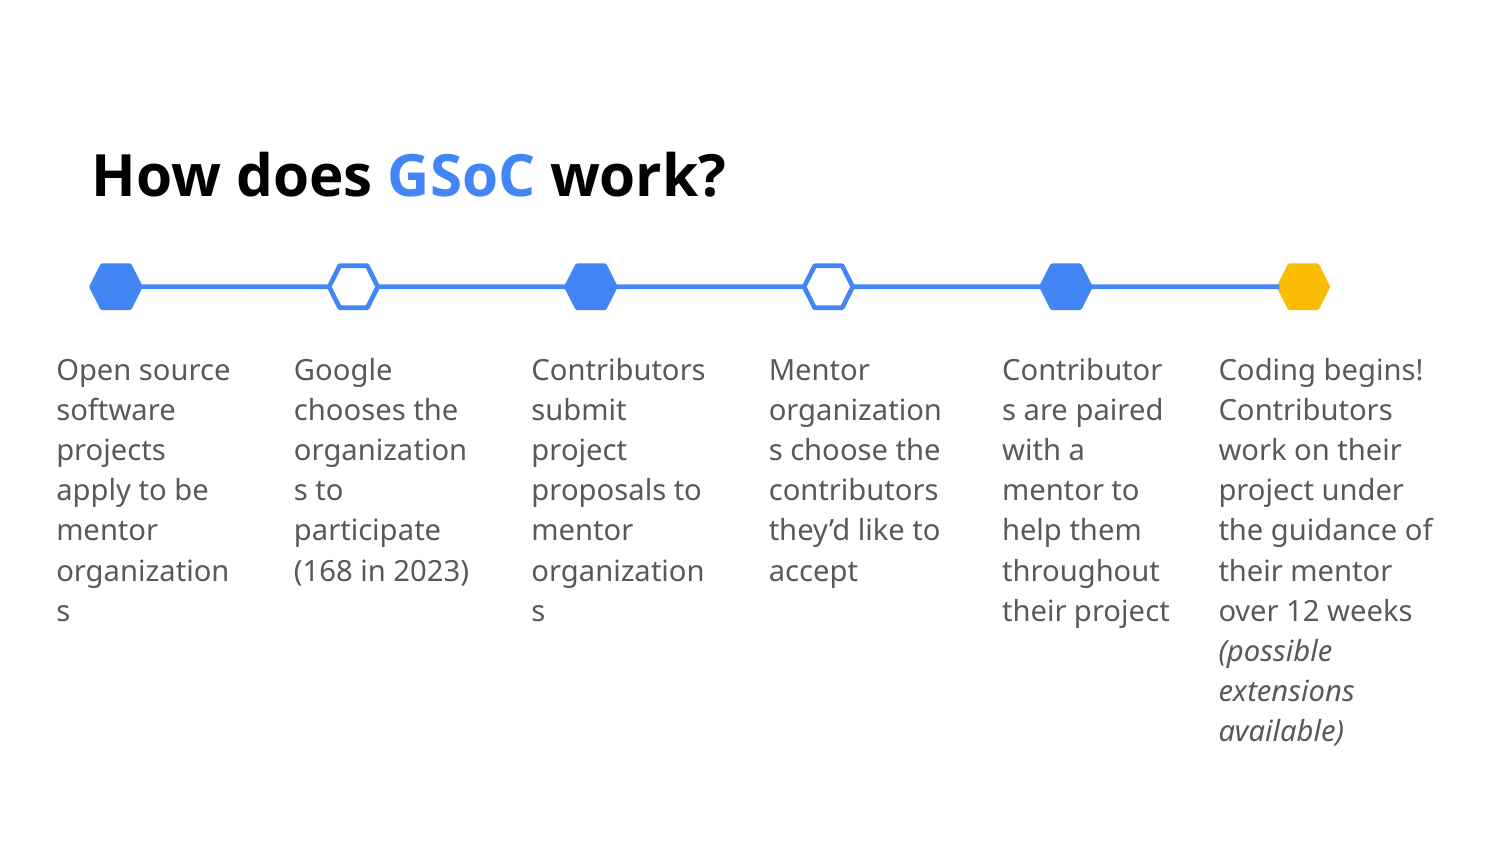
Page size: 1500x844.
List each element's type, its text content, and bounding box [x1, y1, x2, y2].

text_box Google chooses the organizations to participate (168 in 2023) [278, 330, 489, 602]
text_box Open source software projects apply to be mentor organizations [41, 330, 252, 642]
text_box Contributors are paired with a mentor to help them throughout their project [987, 330, 1191, 642]
text_box Mentor organizations choose the contributors they’d like to accept [753, 330, 964, 602]
text_box Contributors submit project proposals to mentor organizations [516, 330, 731, 642]
text_box [568, 290, 614, 308]
text_box How does GSoC work? [76, 123, 1282, 224]
text_box [804, 265, 853, 308]
text_box [567, 265, 614, 284]
text_box [1043, 265, 1089, 284]
text_box [91, 265, 140, 308]
text_box Coding begins! Contributors work on their project under the guidance of their mentor over 12 weeks (possible extensions available) [1203, 330, 1454, 763]
text_box [1043, 290, 1089, 308]
text_box [329, 265, 378, 308]
text_box [1280, 265, 1328, 308]
